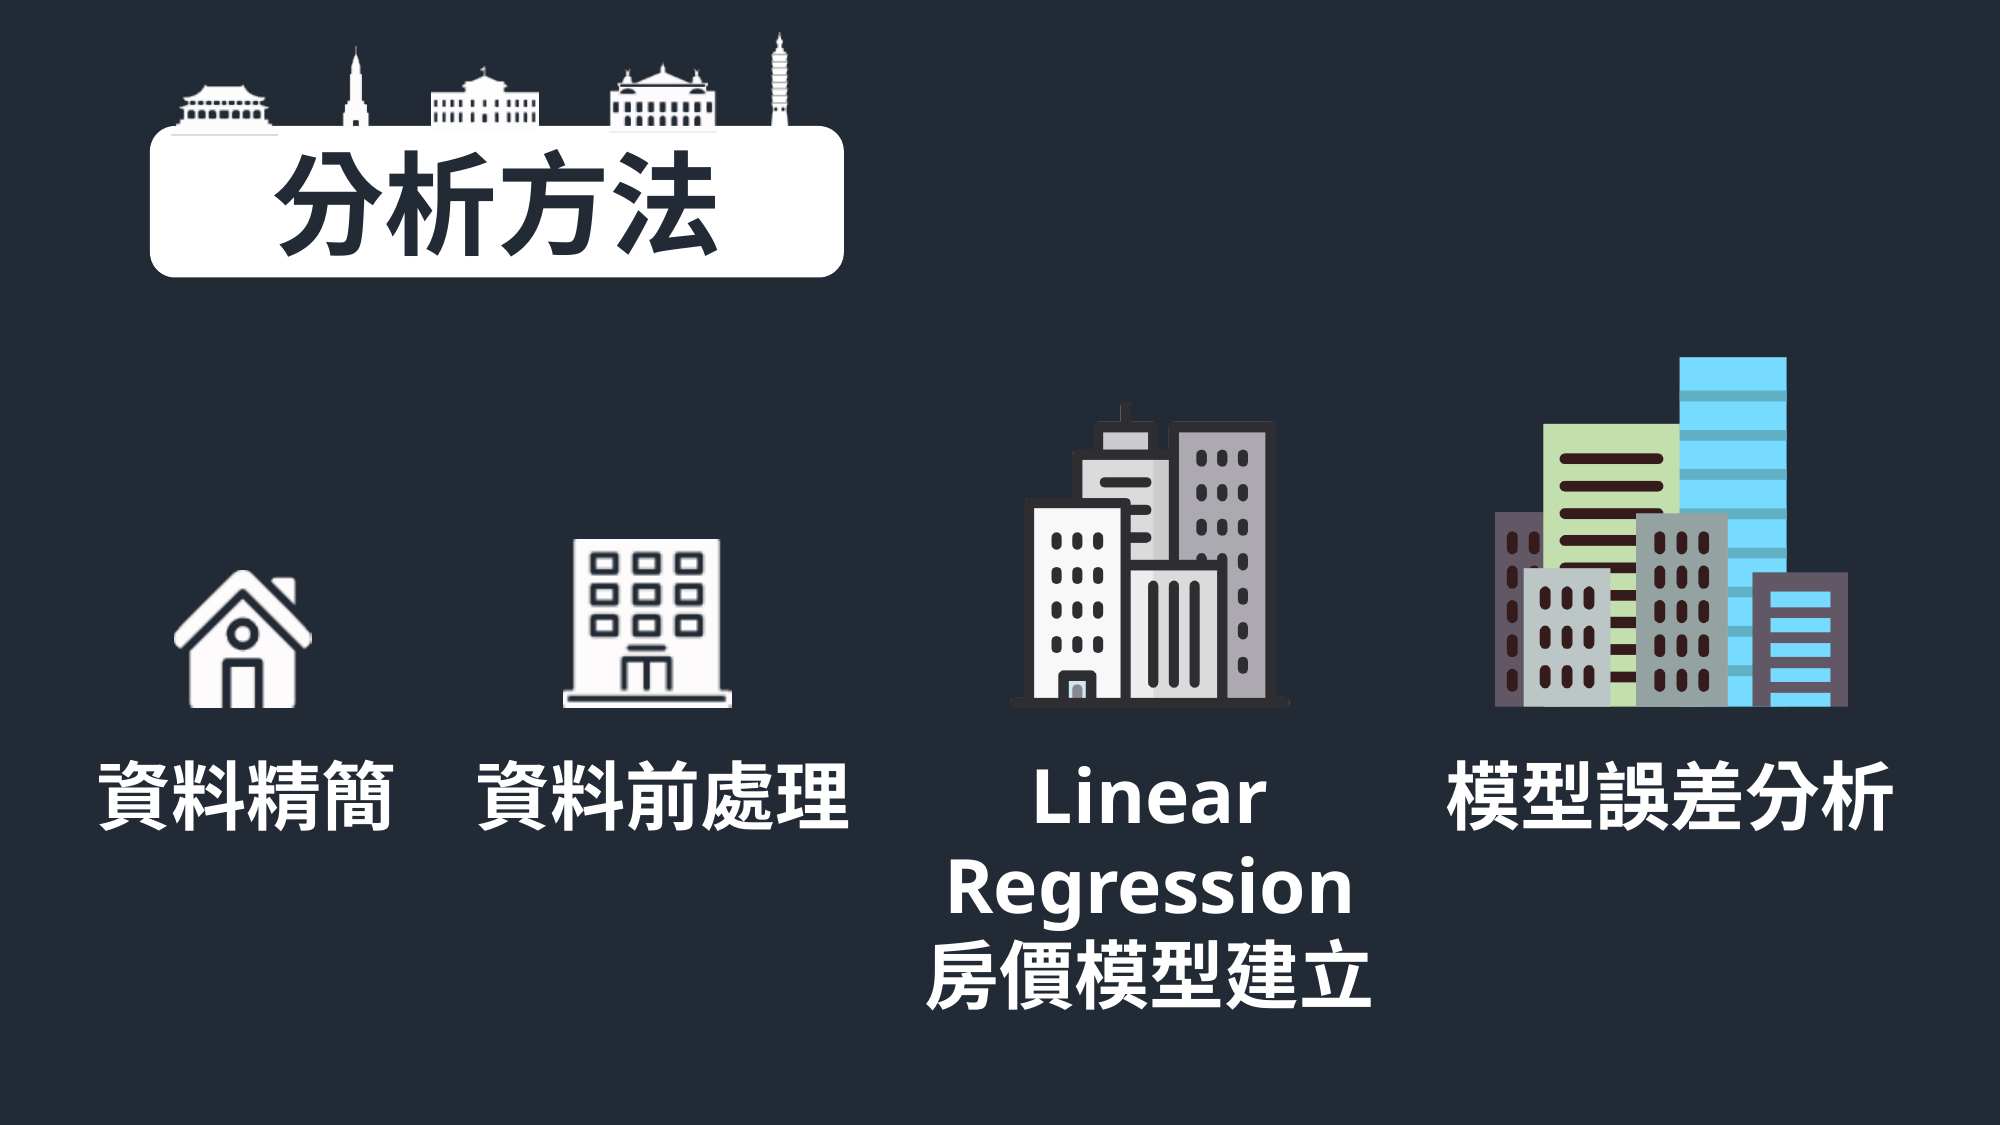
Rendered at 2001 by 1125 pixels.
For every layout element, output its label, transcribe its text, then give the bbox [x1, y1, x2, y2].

picture [563, 539, 732, 708]
text_box Linear Regression 房價模型建立 [908, 741, 1392, 1029]
picture [996, 401, 1303, 708]
text_box 資料精簡 [81, 741, 419, 848]
picture [1495, 355, 1848, 708]
picture [174, 570, 312, 708]
text_box 模型誤差分析 [1430, 741, 1913, 848]
text_box 資料前處理 [460, 741, 870, 848]
